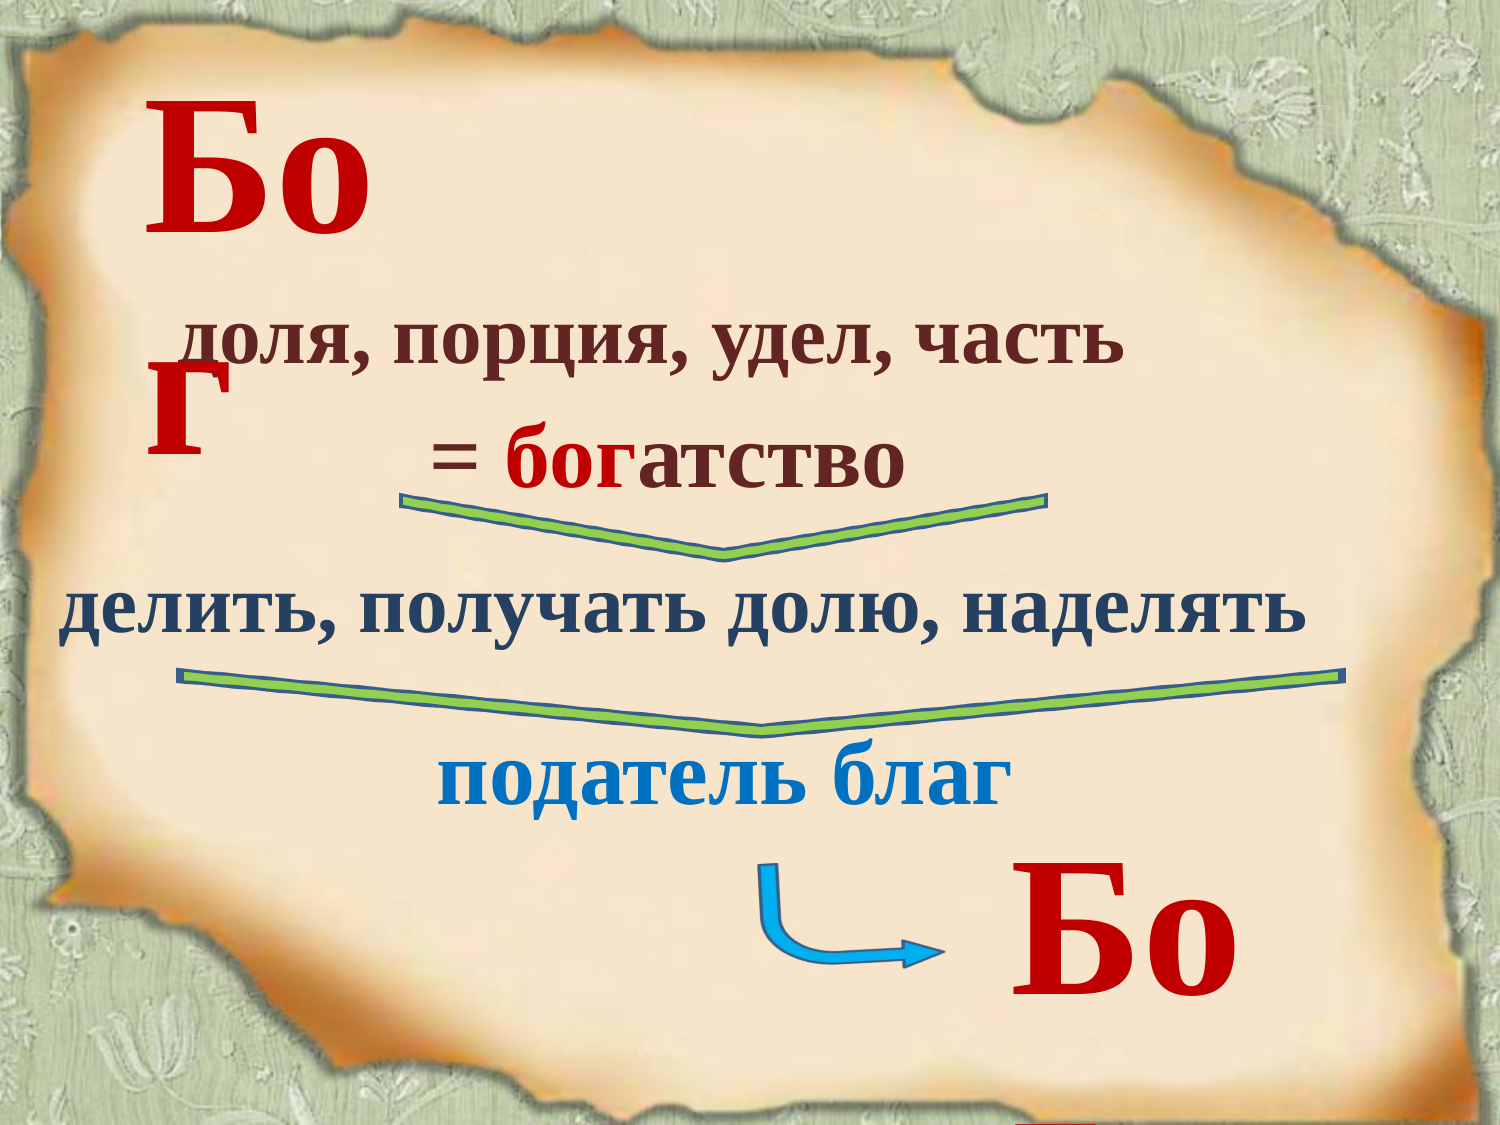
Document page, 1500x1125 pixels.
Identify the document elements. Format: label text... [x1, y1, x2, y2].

text_box Бог [128, 46, 481, 506]
picture [0, 0, 1500, 1125]
text_box доля, порция, удел, часть [481, 281, 1142, 389]
text_box податель благ [421, 739, 1030, 832]
text_box Бог [996, 808, 1348, 1125]
text_box делить, получать долю, наделять [44, 550, 1324, 659]
text_box = богатство [481, 398, 923, 492]
text_box податель благ [848, 765, 860, 800]
